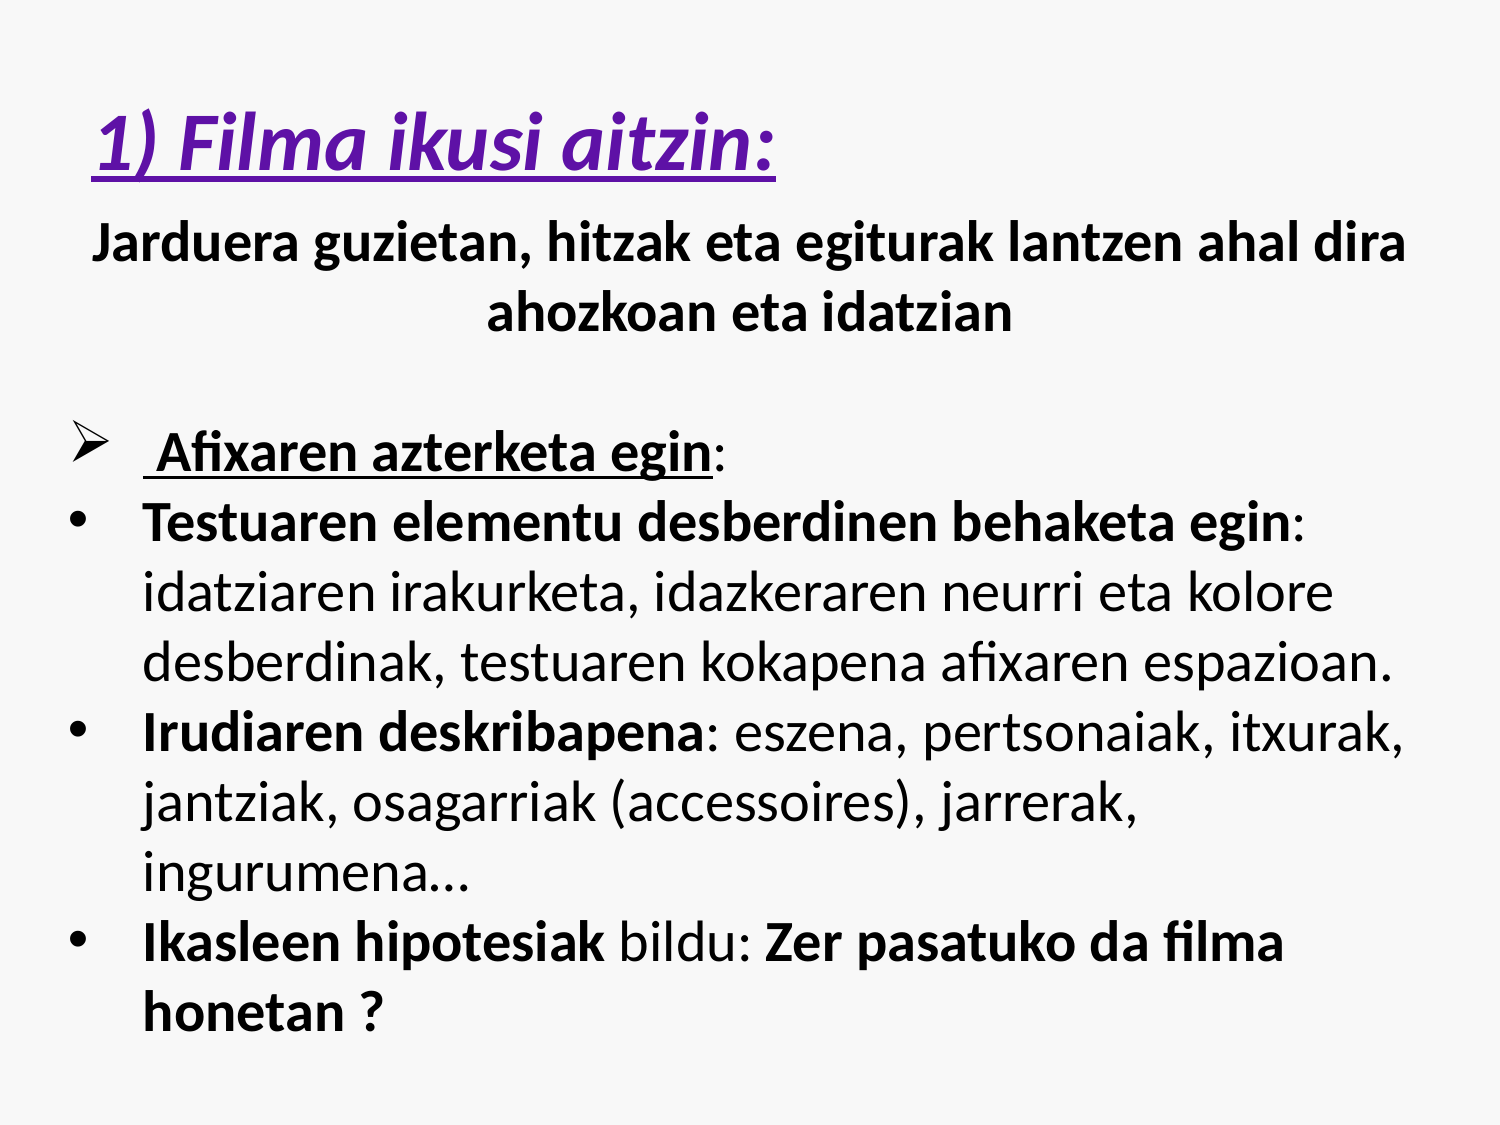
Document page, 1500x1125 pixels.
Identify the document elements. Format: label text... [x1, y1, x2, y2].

text_box 1) Filma ikusi aitzin: [76, 80, 1388, 195]
text_box Jarduera guzietan, hitzak eta egiturak lantzen ahal dira ahozkoan eta idatzian Afixaren azterketa egin: Testuaren elementu desberdinen behaketa egin: idatziaren irakurketa, idazkeraren neurri eta kolore desberdinak, testuaren kokapena afixaren espazioan. Irudiaren deskribapena: eszena, pertsonaiak, itxurak, jantziak, osagarriak (accessoires), jarrerak, ingurumena… Ikasleen hipotesiak bildu: Zer pasatuko da filma honetan ? [53, 196, 1447, 1051]
